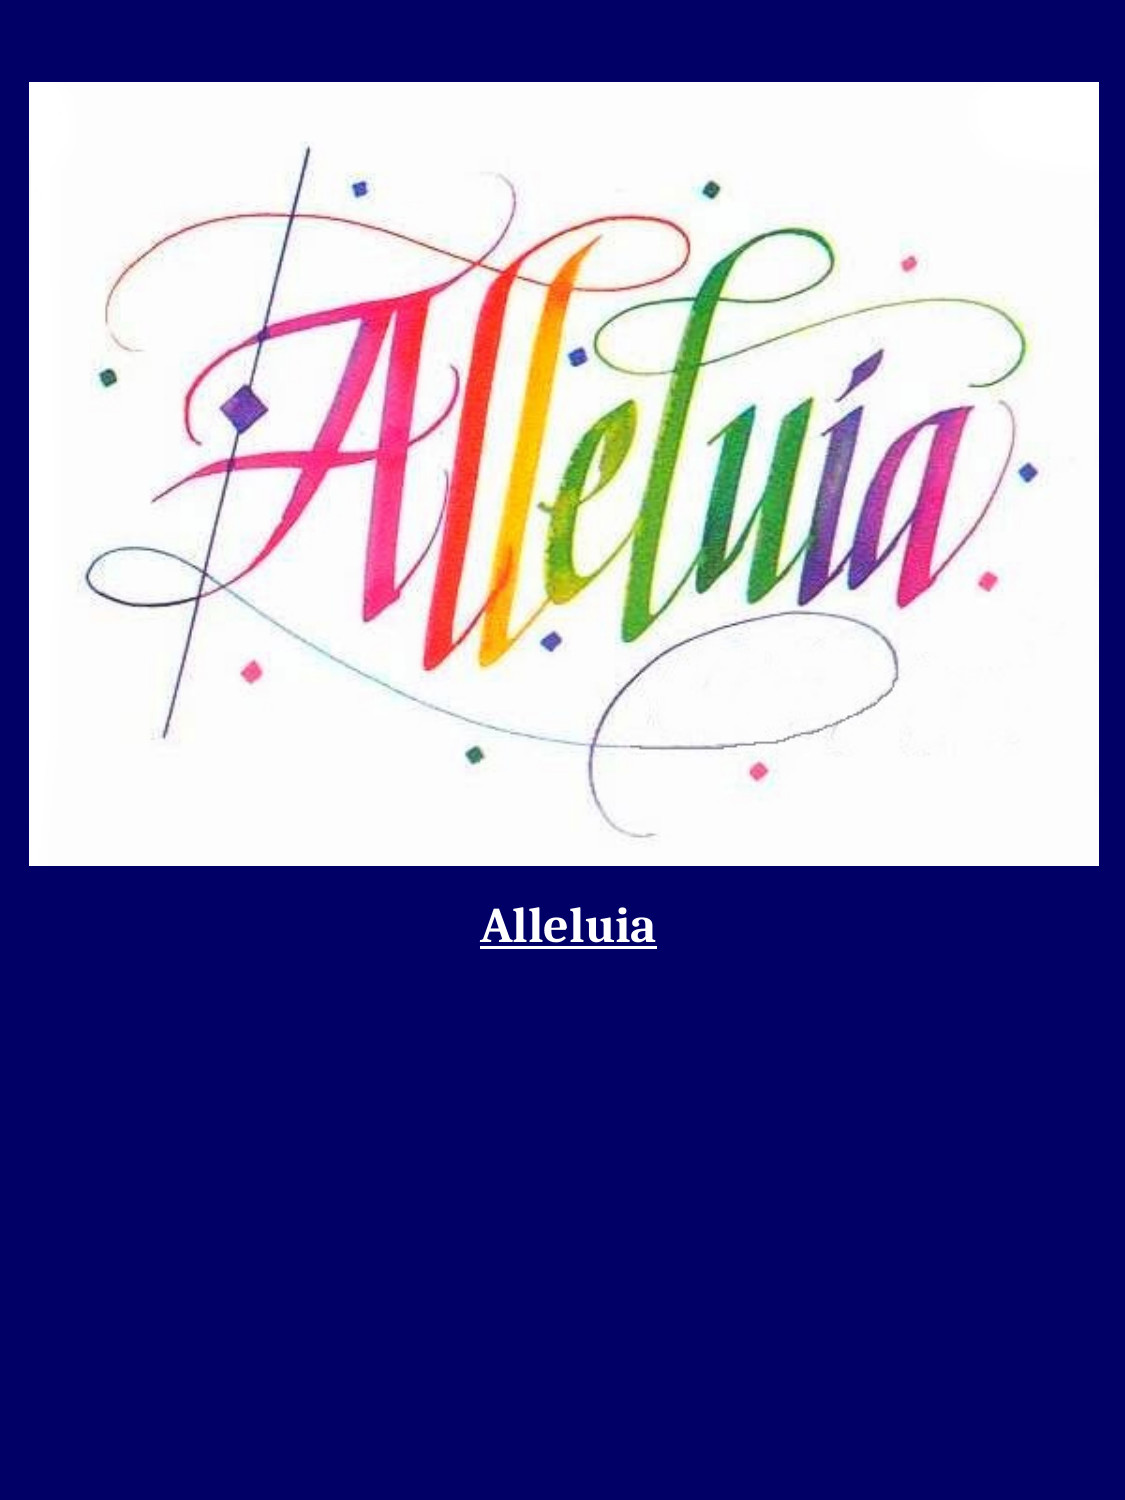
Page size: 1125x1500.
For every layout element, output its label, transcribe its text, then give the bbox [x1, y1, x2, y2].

text_box Alleluia [90, 866, 1059, 1150]
picture [29, 82, 1099, 866]
